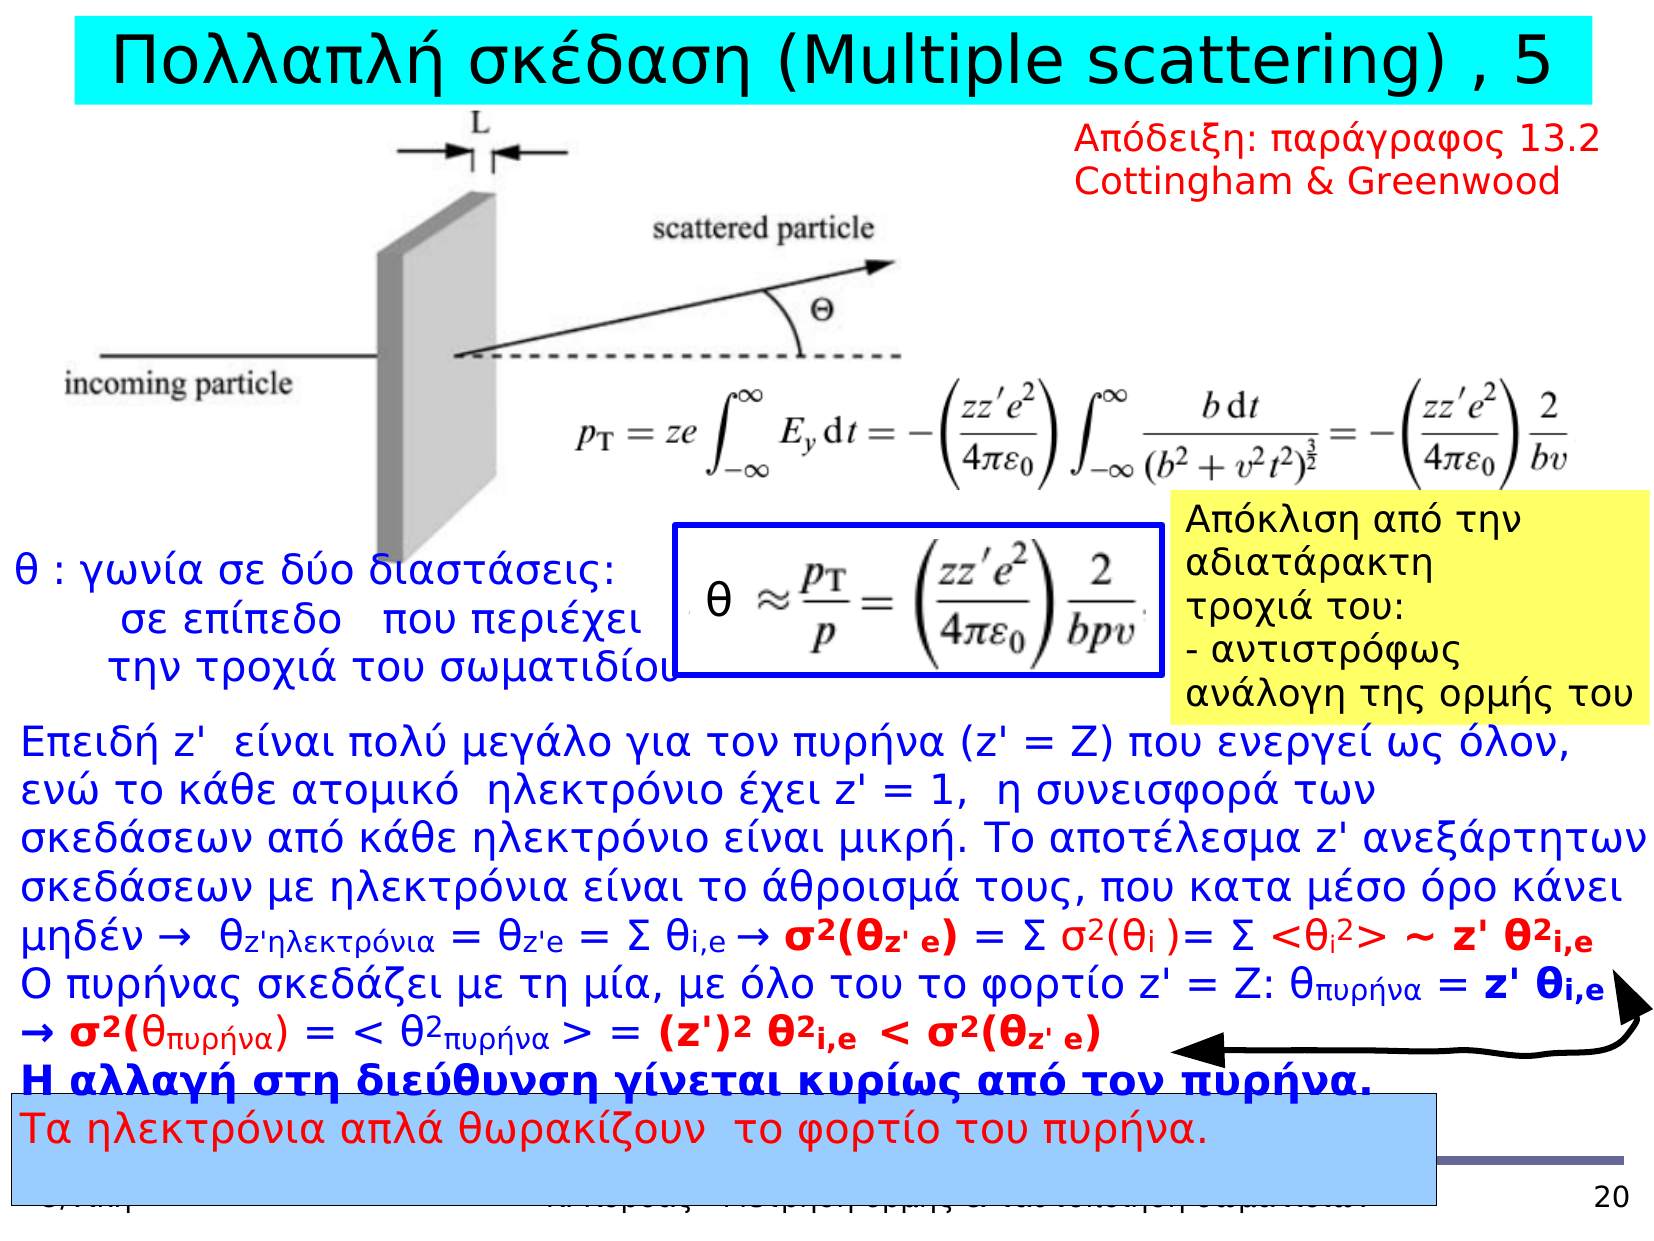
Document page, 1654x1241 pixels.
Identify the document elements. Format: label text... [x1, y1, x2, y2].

title Πολλαπλή σκέδαση (Μultiple scattering) , 5 [74, 15, 1593, 105]
picture [678, 528, 1146, 672]
text_box Απόδειξη: παράγραφος 13.2 Cottingham & Greenwood [1059, 109, 1618, 212]
text_box Απόκλιση από την αδιατάρακτη τροχιά του: - αντιστρόφως ανάλογη της ορμής του [1170, 490, 1650, 709]
text_box θ : γωνία σε δύο διαστάσεις: σε επίπεδο που περιέχει την τροχιά του σωματιδίου [0, 538, 699, 701]
picture [15, 89, 1576, 538]
text_box θ [690, 566, 748, 636]
text_box Επειδή z' είναι πολύ μεγάλο για τον πυρήνα (z' = Z) που ενεργεί ως όλον, ενώ το κάθε ατομικό ηλεκτρόνιο έχει z' = 1, η συνεισφορά των σκεδάσεων από κάθε ηλεκτρόνιο είναι μικρή. Το αποτέλεσμα z' ανεξάρτητων σκεδάσεων με ηλεκτρόνια είναι το άθροισμά τους, που κατα μέσο όρο κάνει μηδέν → θz'ηλεκτρόνια = θz'e = Σ θi,e → σ2(θz' e) = Σ σ2(θi )= Σ <θi2> ~ z' θ2i,e O πυρήνας σκεδάζει με τη μία, με όλο του το φορτίο z' = Z: θπυρήνα = z' θi,e → σ2(θπυρήνα) = < θ2πυρήνα > = (z')2 θ2i,e < σ2(θz' e) Η αλλαγή στη διεύθυνση γίνεται κυρίως από τον πυρήνα. Τα ηλεκτρόνια απλά θωρακίζουν το φορτίο του πυρήνα. [4, 709, 1654, 1241]
